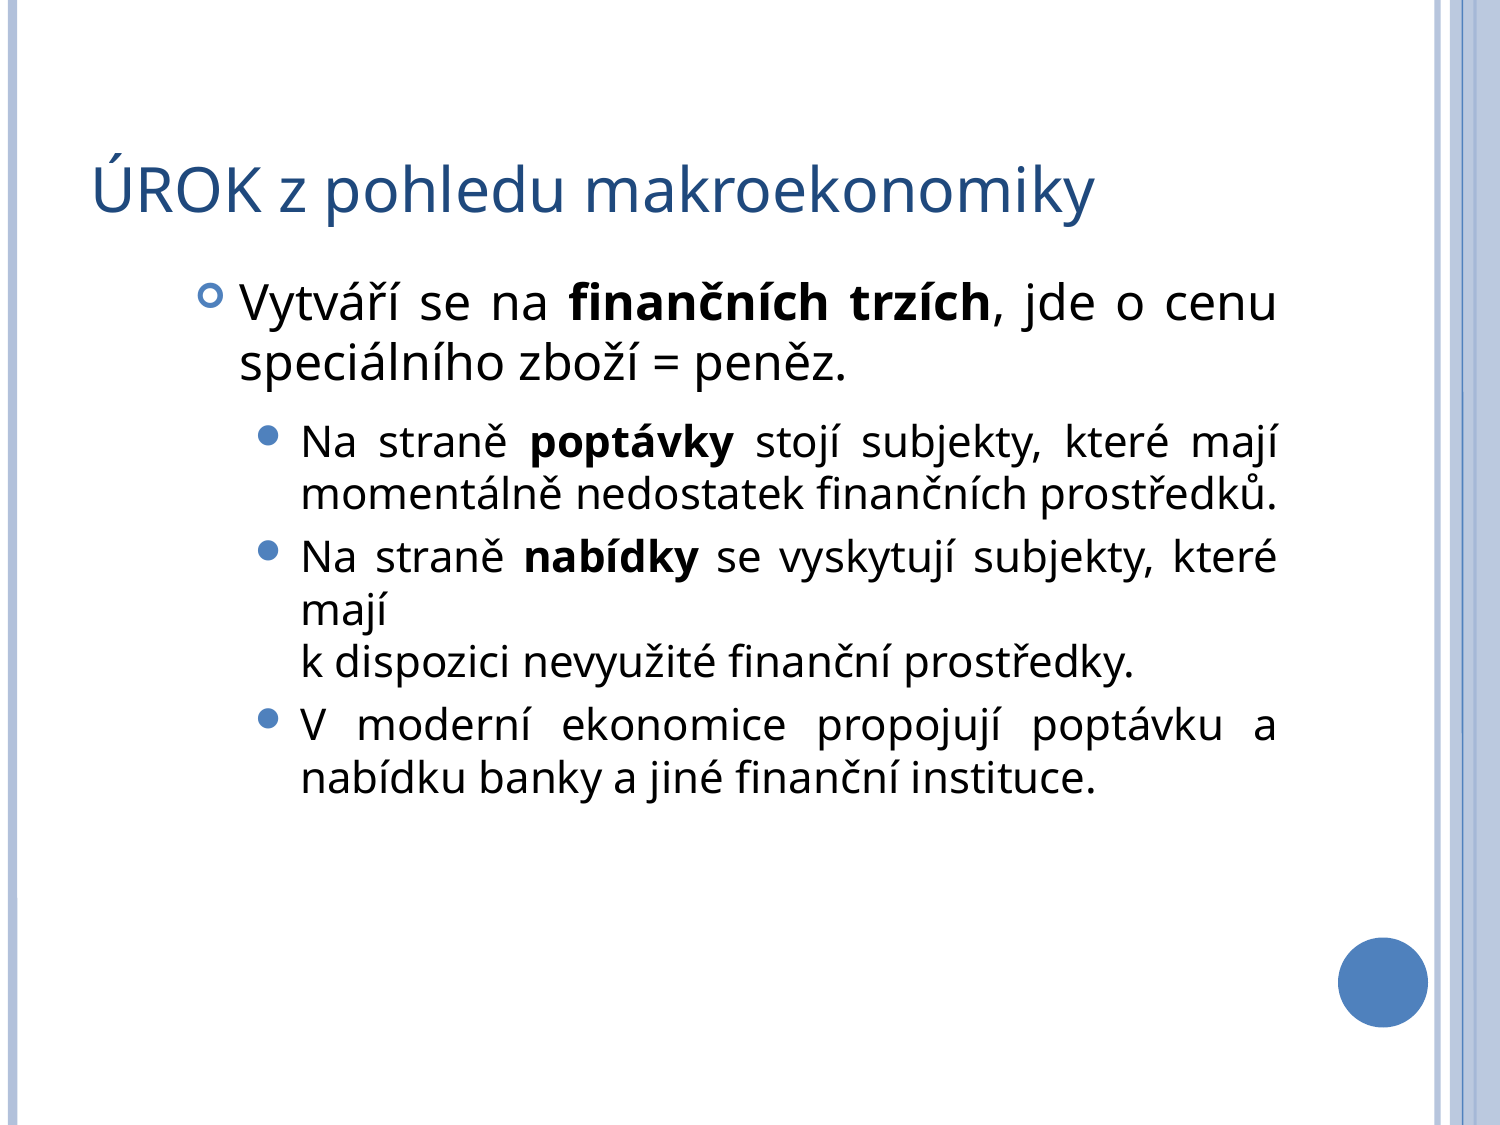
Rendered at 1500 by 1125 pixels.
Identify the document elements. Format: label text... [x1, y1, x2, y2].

title ÚROK z pohledu makroekonomiky [75, 45, 1300, 233]
list Vytváří se na finančních trzích, jde o cenu speciálního zboží = peněz. Na straně poptávky stojí subjekty, které mají momentálně nedostatek finančních prostředků. Na straně nabídky se vyskytují subjekty, které mají k dispozici nevyužité finanční prostředky. V moderní ekonomice propojují poptávku a nabídku banky a jiné finanční instituce. [75, 262, 1300, 1062]
